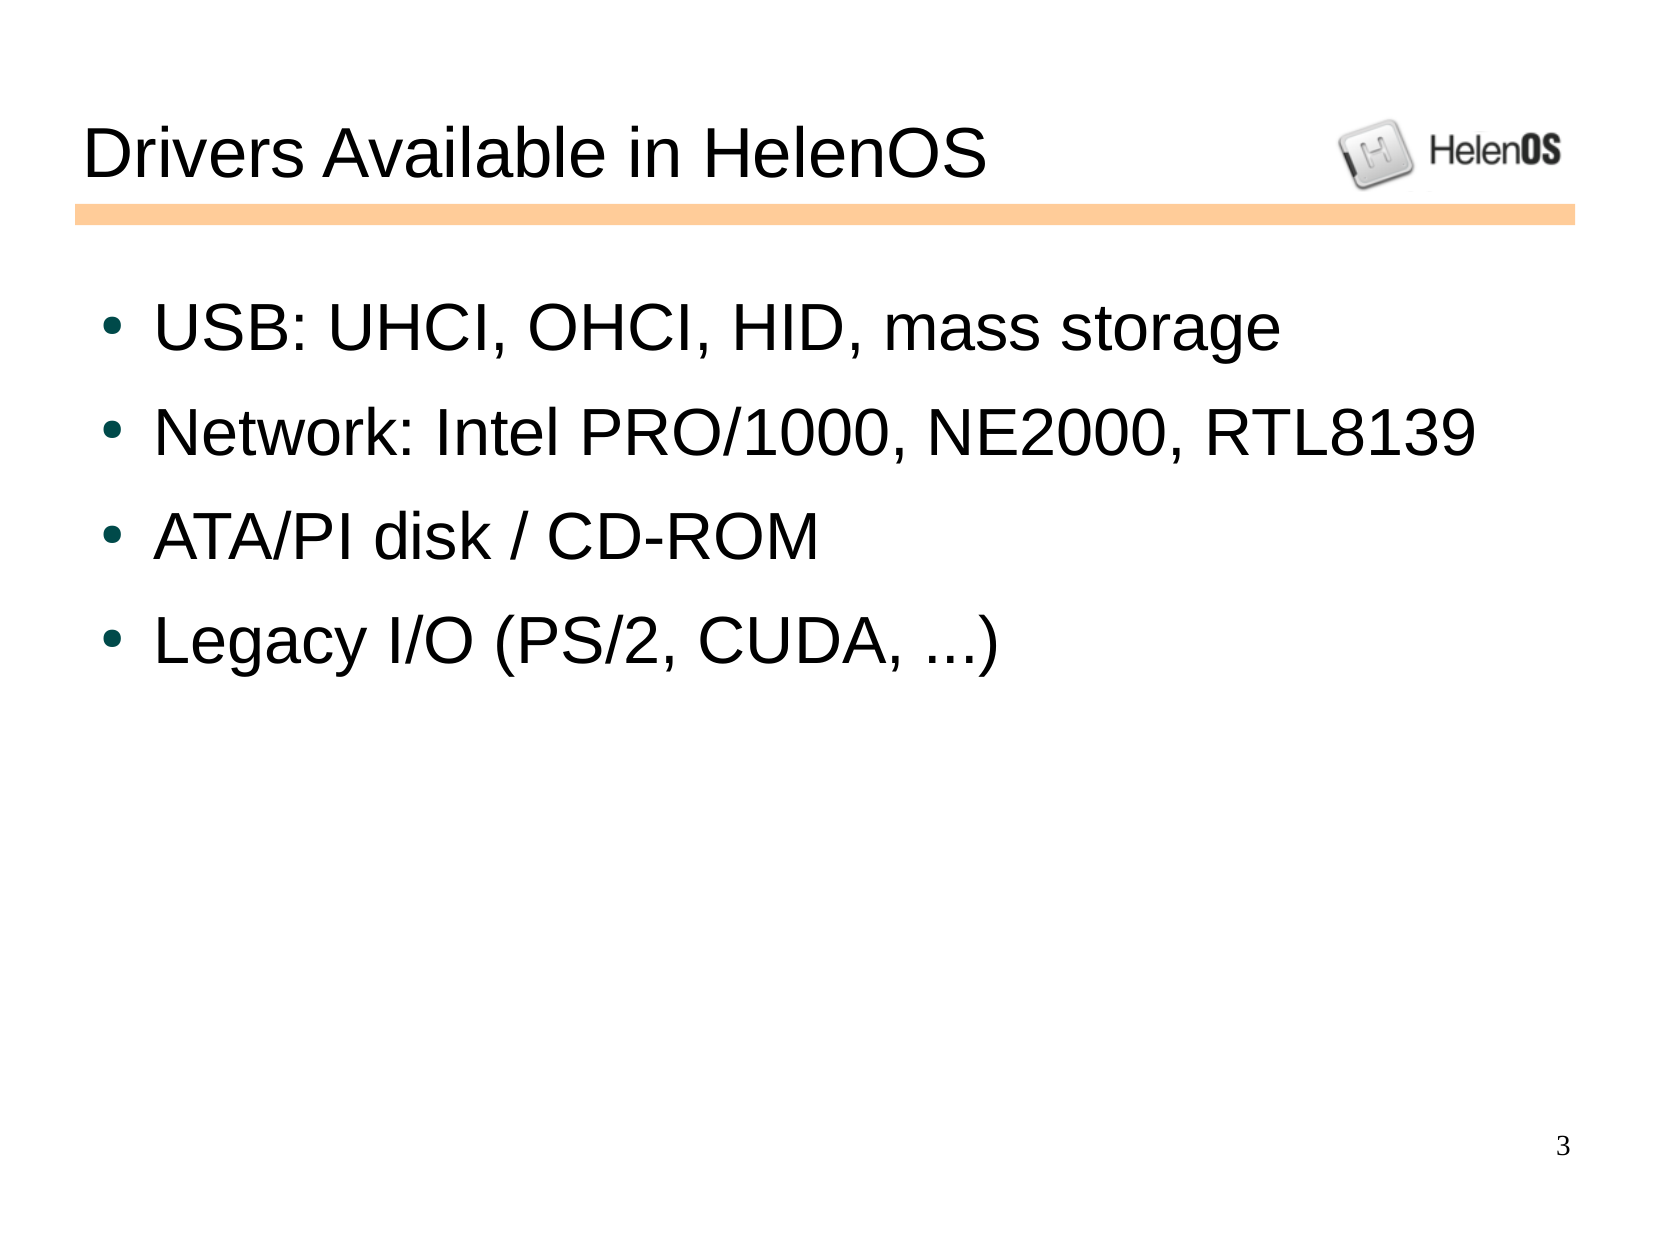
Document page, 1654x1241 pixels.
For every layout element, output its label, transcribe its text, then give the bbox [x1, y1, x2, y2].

title Drivers Available in HelenOS [82, 49, 1571, 257]
list USB: UHCI, OHCI, HID, mass storage Network: Intel PRO/1000, NE2000, RTL8139 ATA/PI disk / CD-ROM Legacy I/O (PS/2, CUDA, ...) [82, 290, 1571, 1109]
